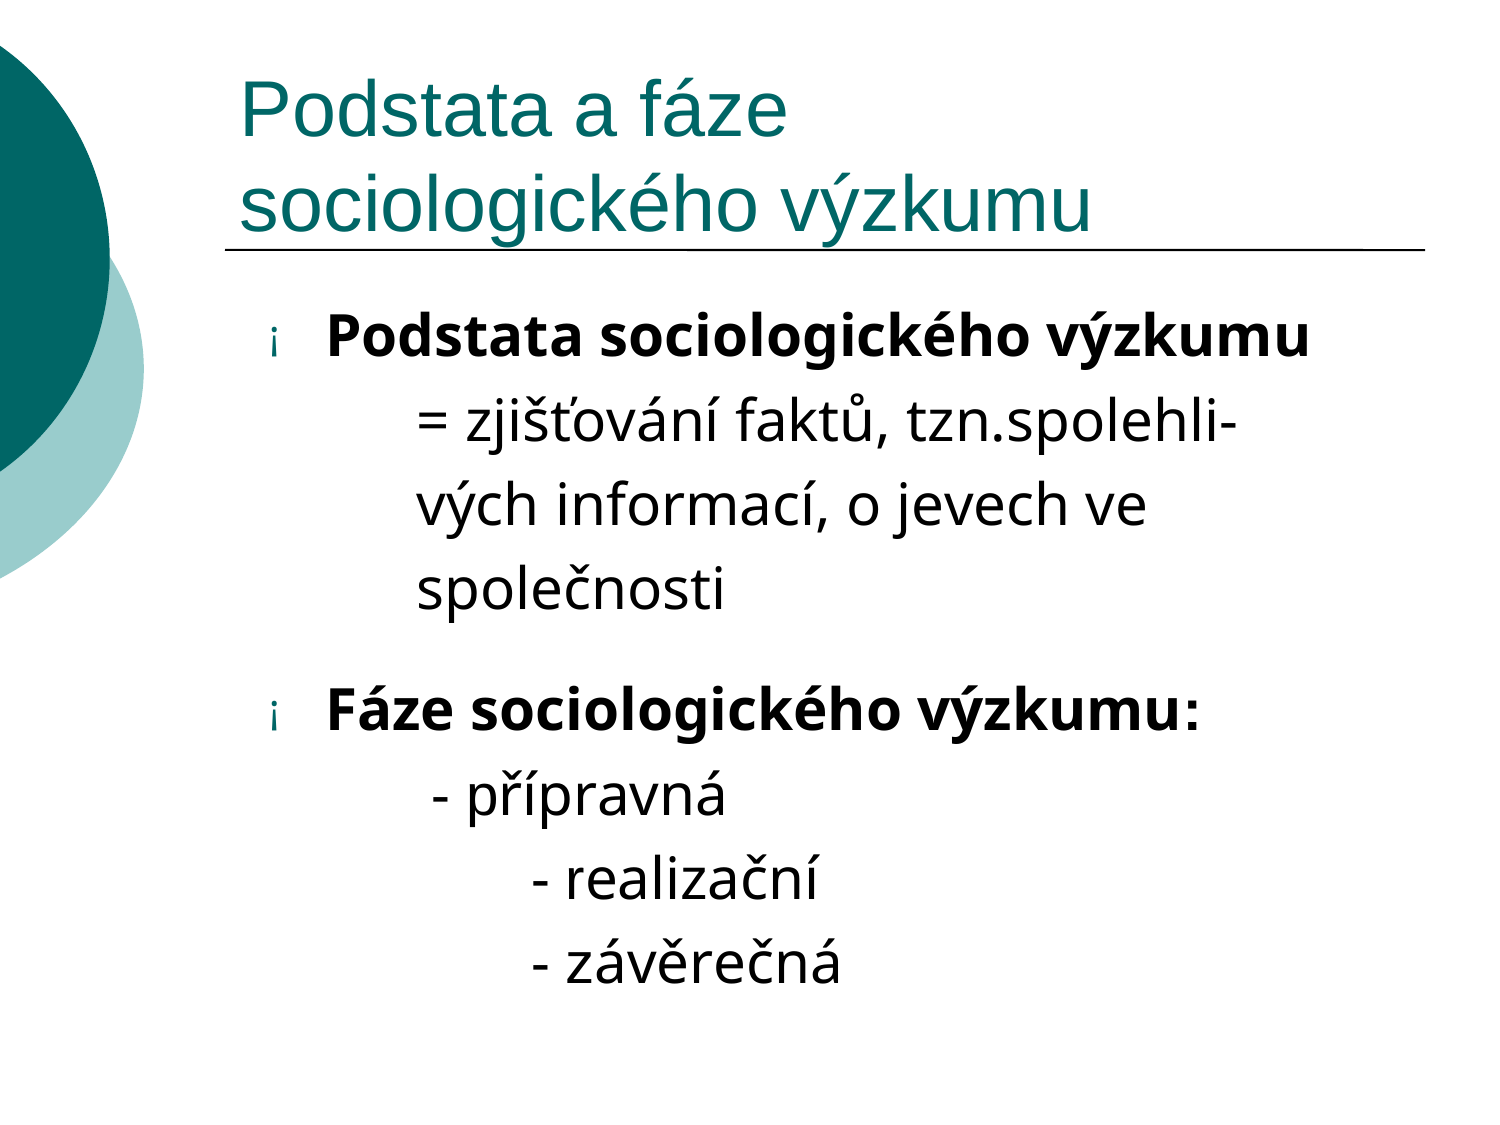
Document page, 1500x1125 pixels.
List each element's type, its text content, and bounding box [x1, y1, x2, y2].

title Podstata a fáze sociologického výzkumu [224, 49, 1425, 237]
list Podstata sociologického výzkumu = zjišťování faktů, tzn.spolehli- vých informací, o jevech ve společnosti Fáze sociologického výzkumu: - přípravná - realizační - závěrečná [253, 290, 1454, 1050]
